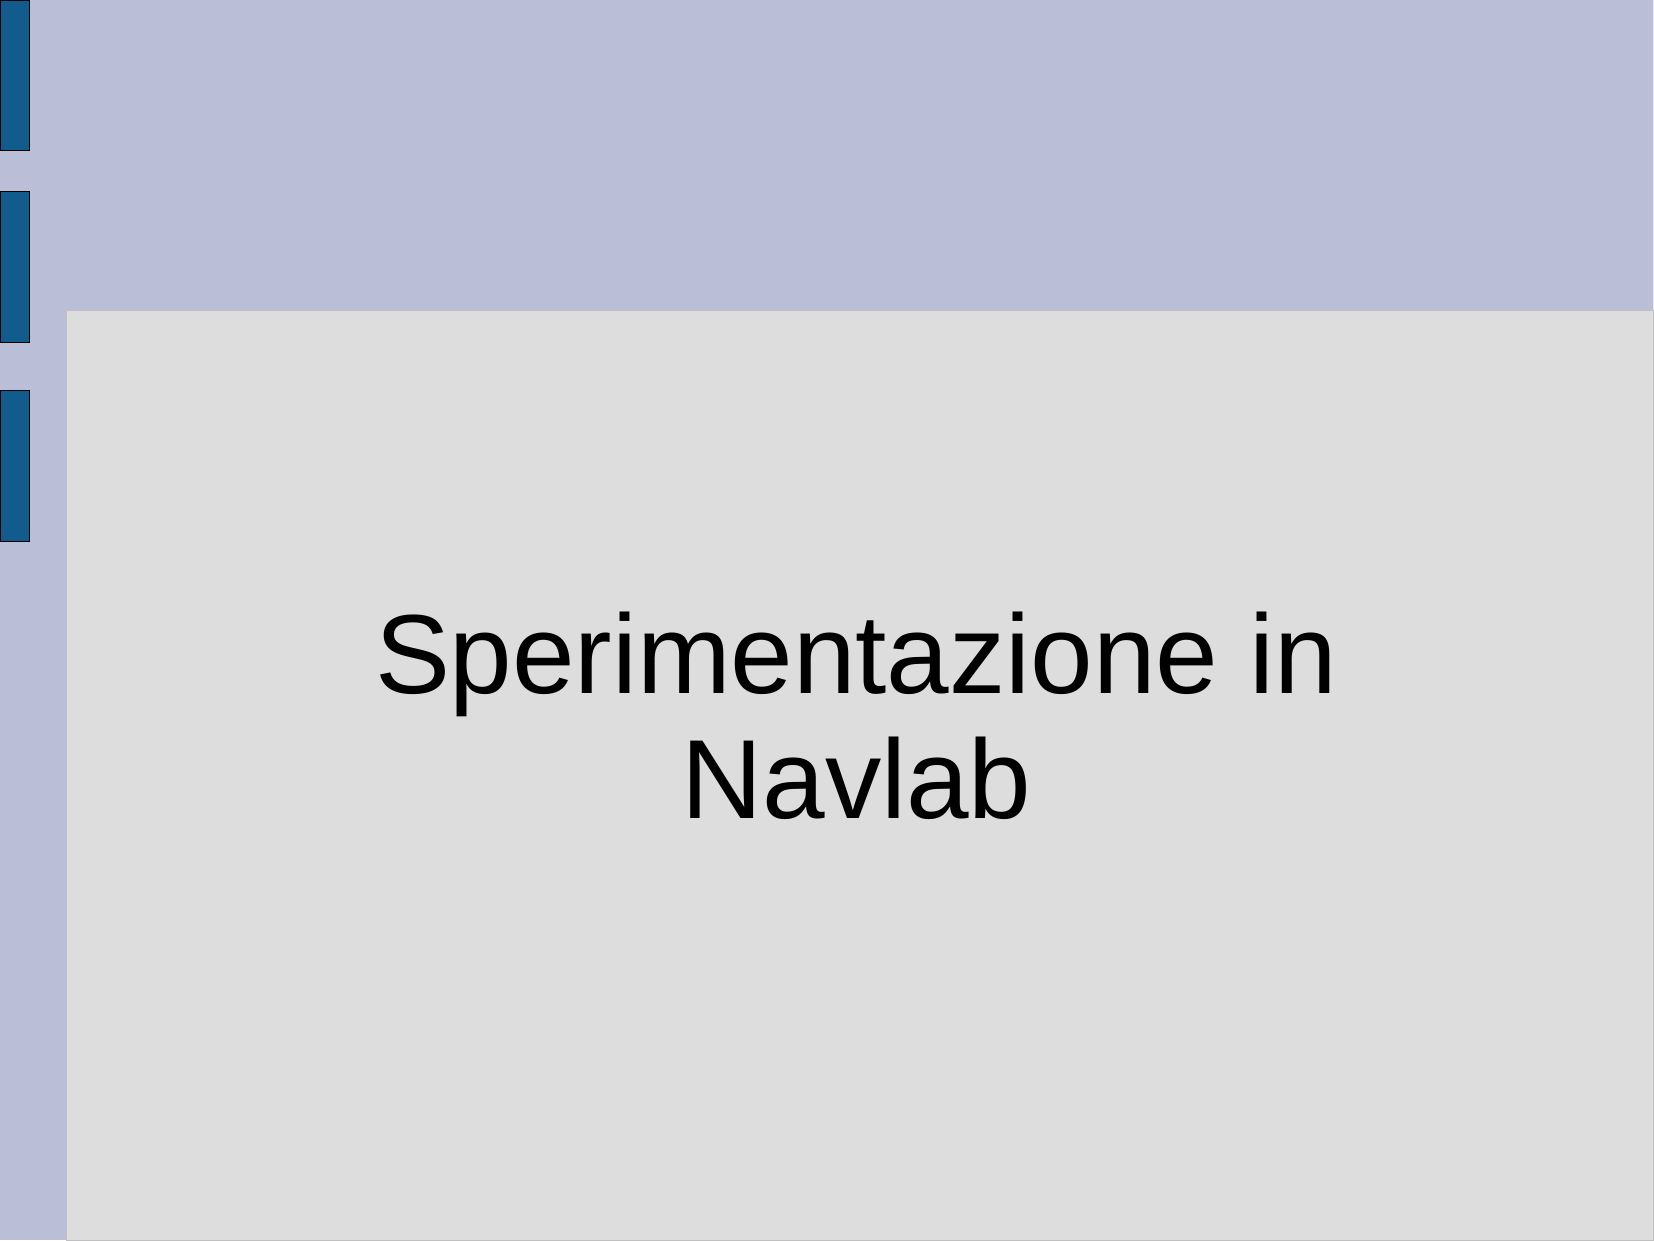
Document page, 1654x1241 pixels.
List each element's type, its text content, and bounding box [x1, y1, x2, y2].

text_box Sperimentazione in Navlab [236, 584, 1477, 858]
